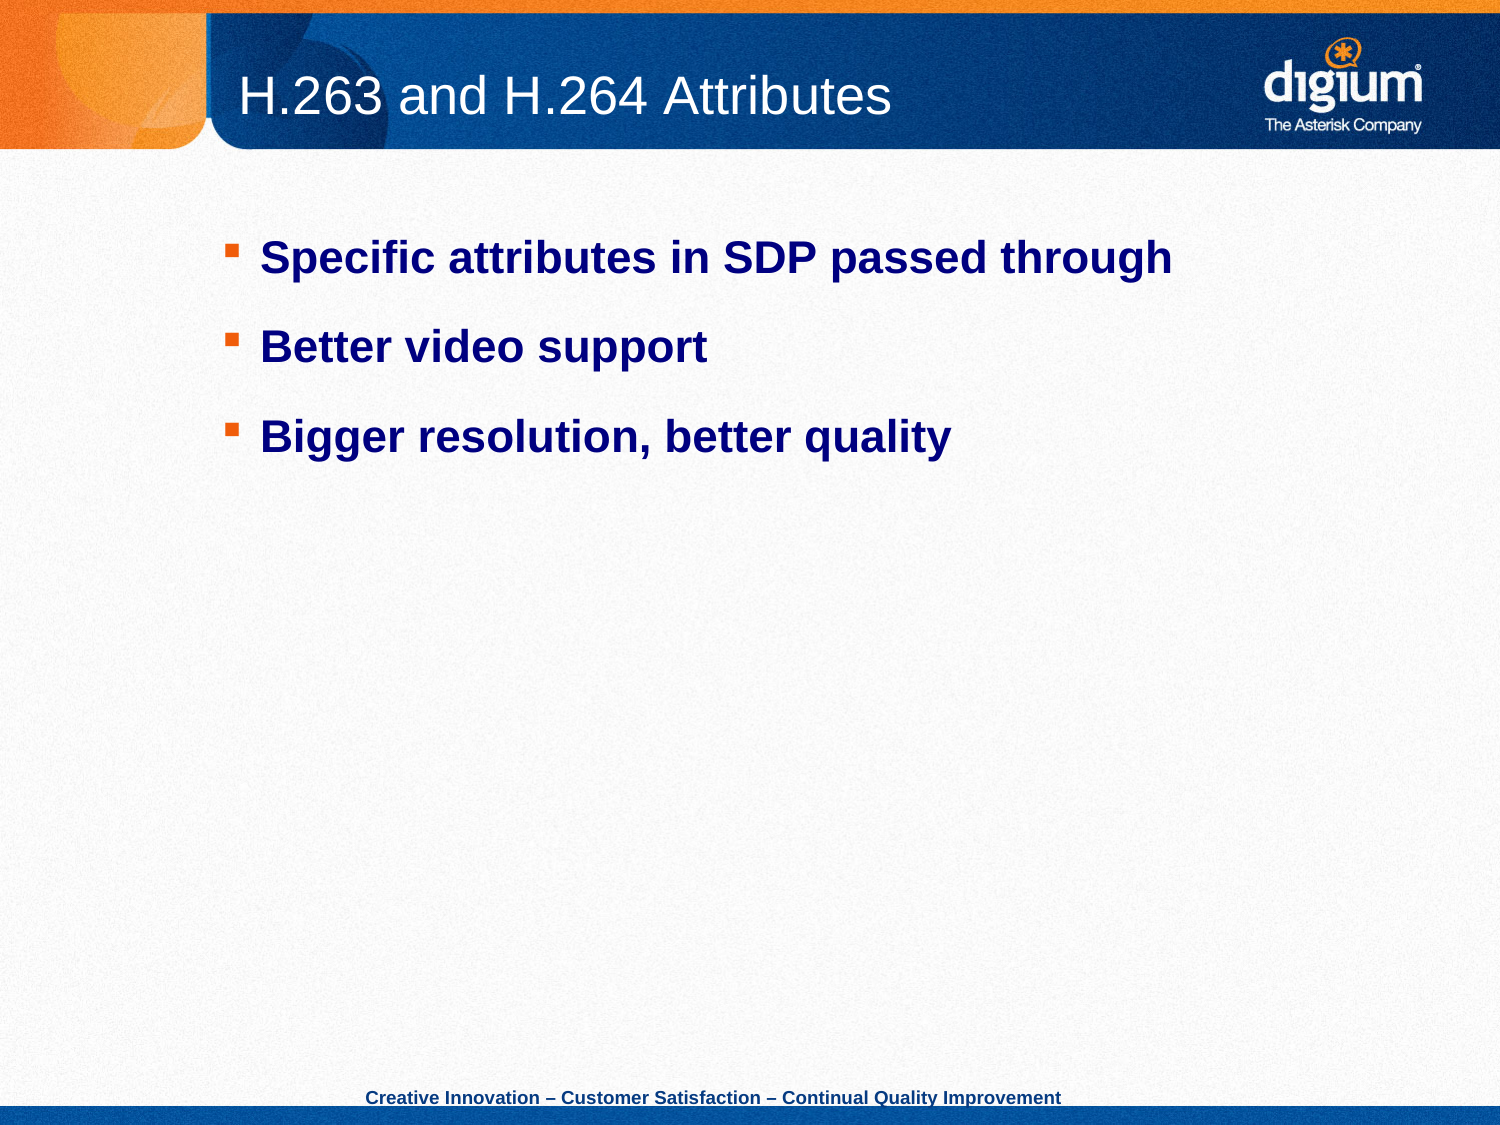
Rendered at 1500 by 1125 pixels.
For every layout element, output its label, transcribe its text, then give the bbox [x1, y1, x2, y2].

picture [0, 0, 1500, 1125]
list Specific attributes in SDP passed through Better video support Bigger resolution, better quality [206, 224, 1301, 967]
title H.263 and H.264 Attributes [238, 27, 1243, 127]
